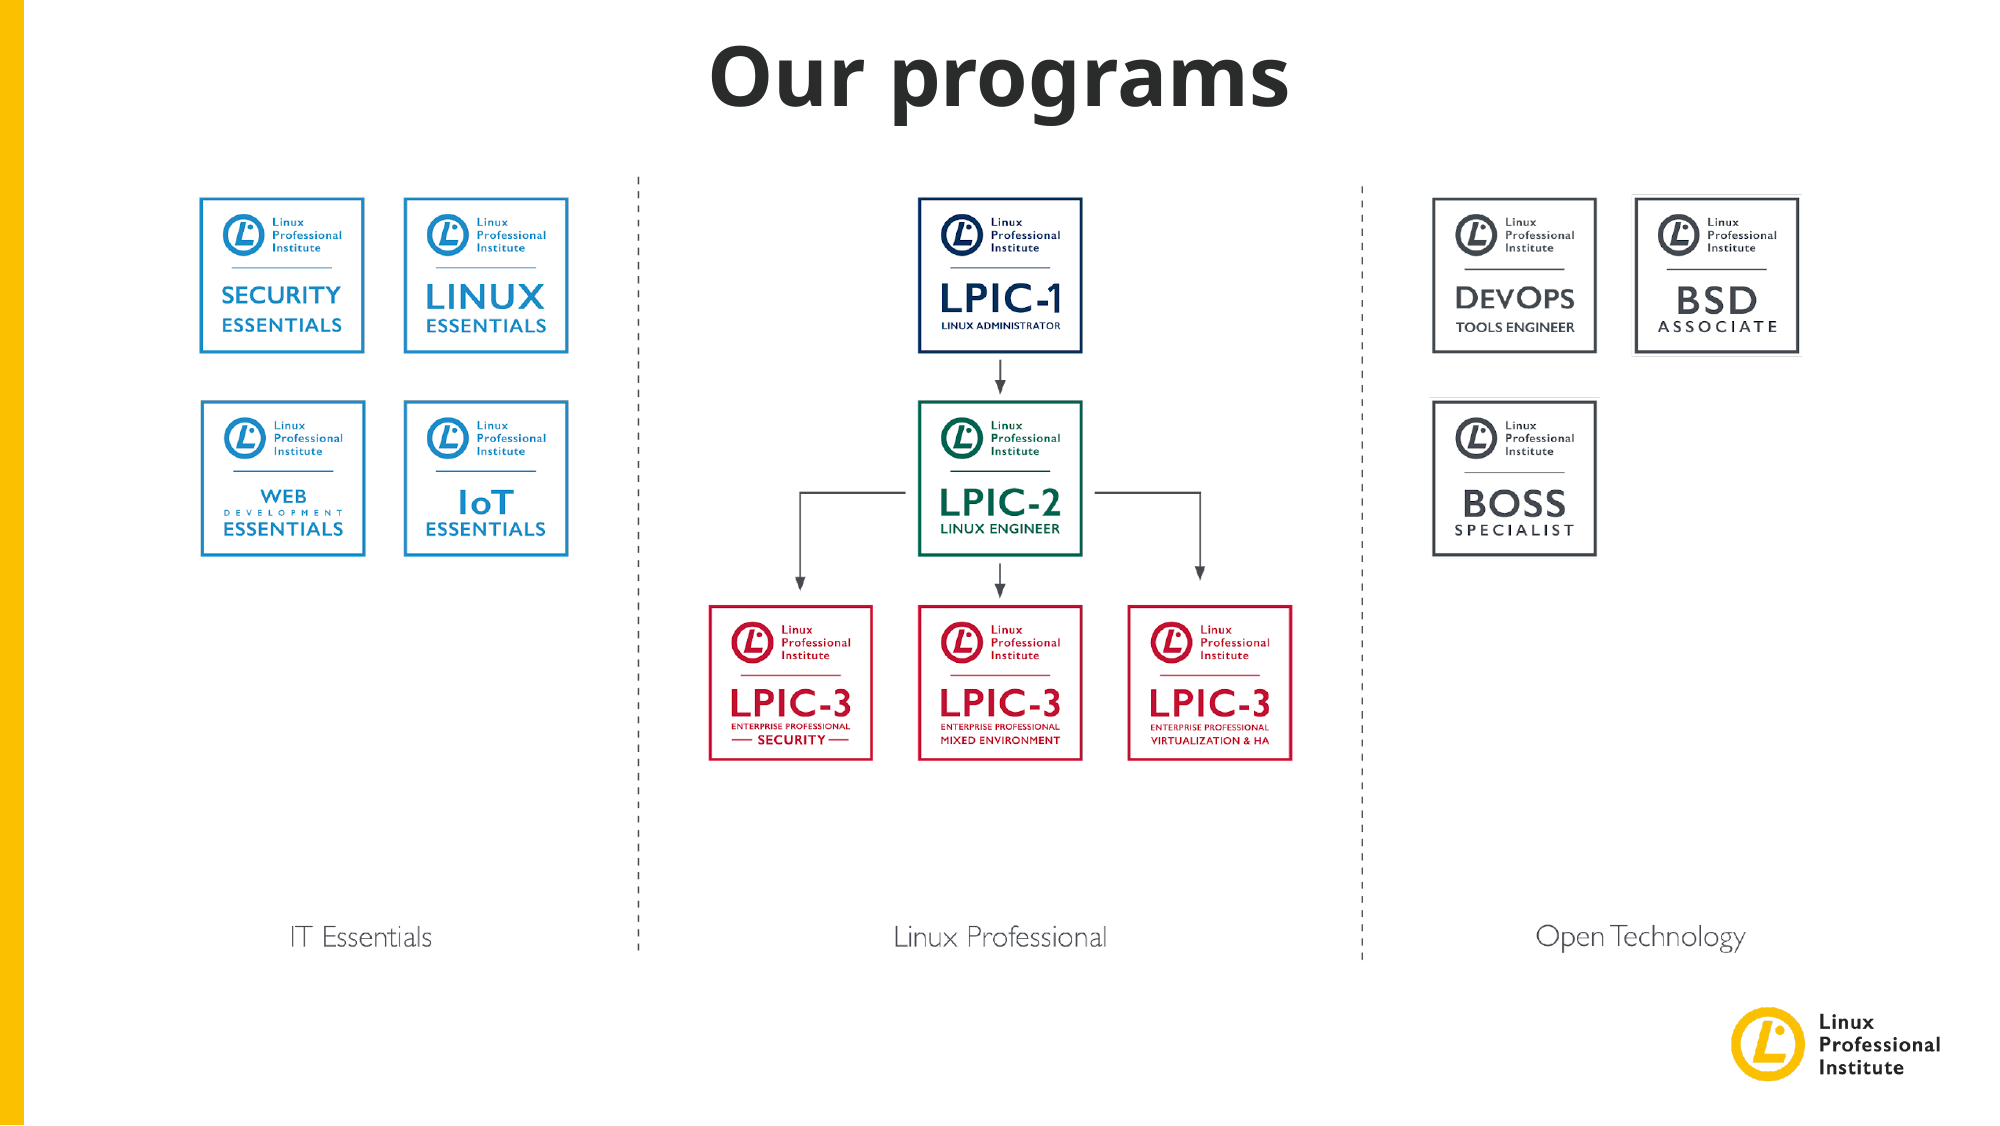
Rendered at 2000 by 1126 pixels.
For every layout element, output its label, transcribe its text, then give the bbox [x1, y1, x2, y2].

picture [82, 4, 1969, 1101]
text_box Our programs [99, 15, 1900, 203]
text_box [0, 0, 24, 1125]
